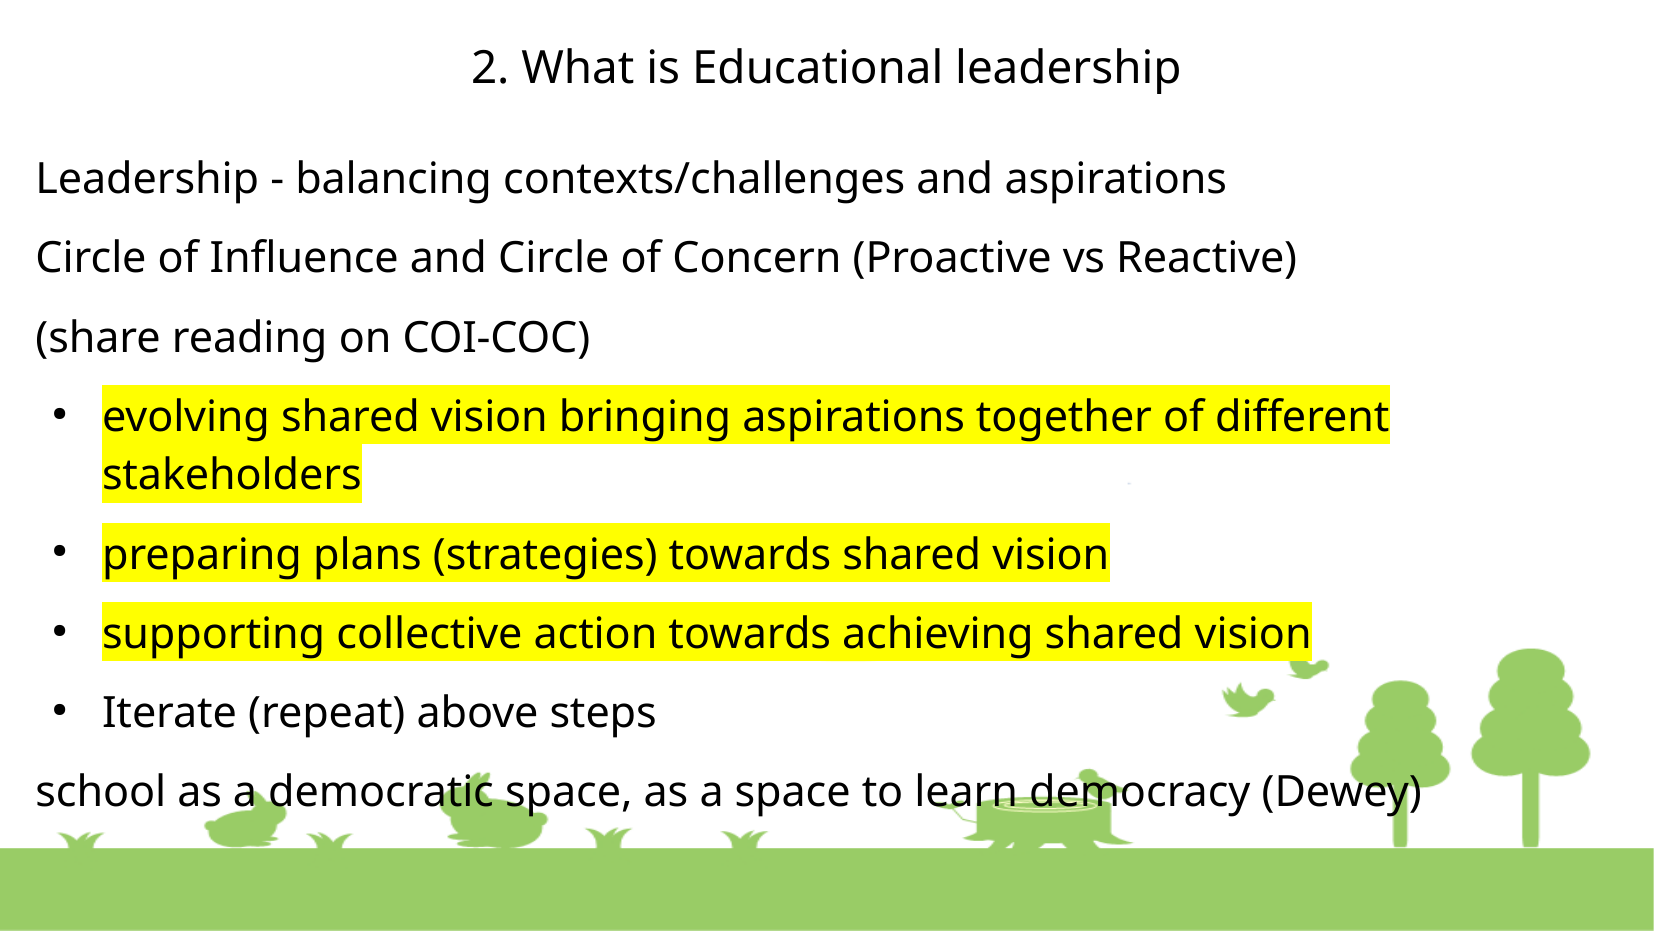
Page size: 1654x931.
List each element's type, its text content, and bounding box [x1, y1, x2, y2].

list Leadership - balancing contexts/challenges and aspirations Circle of Influence and Circle of Concern (Proactive vs Reactive) (share reading on COI-COC) evolving shared vision bringing aspirations together of different stakeholders preparing plans (strategies) towards shared vision supporting collective action towards achieving shared vision Iterate (repeat) above steps school as a democratic space, as a space to learn democracy (Dewey) [35, 147, 1595, 821]
picture [0, 0, 1654, 931]
title 2. What is Educational leadership [82, 1, 1571, 130]
